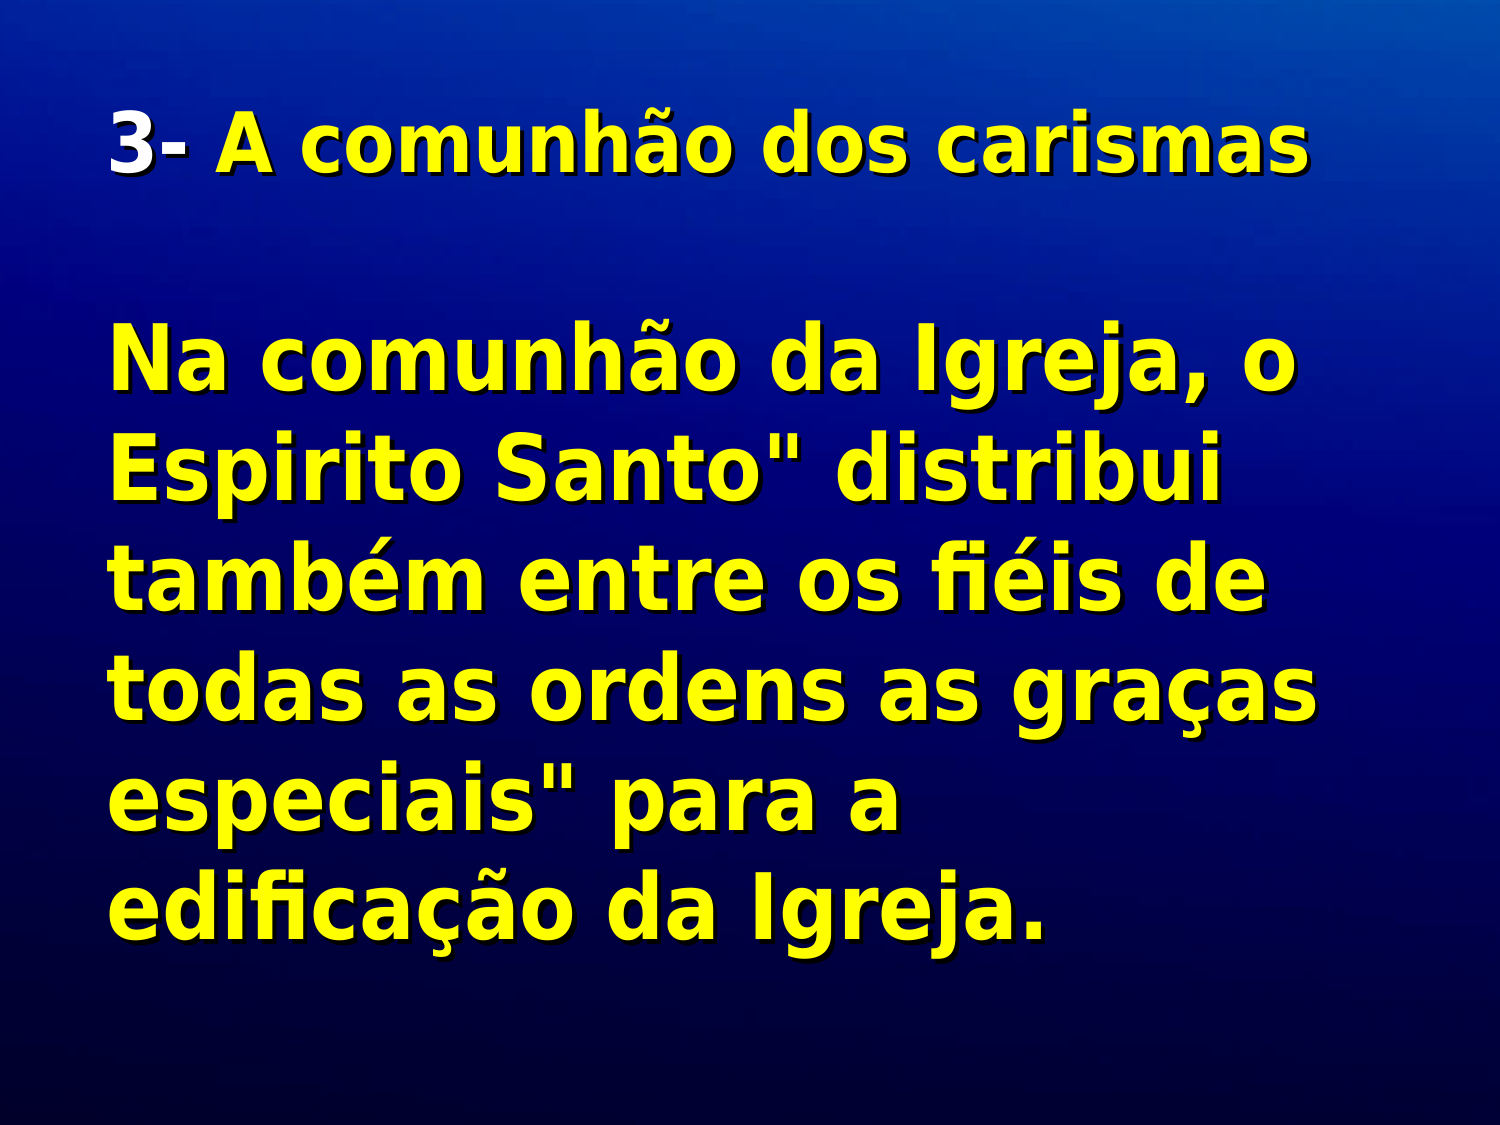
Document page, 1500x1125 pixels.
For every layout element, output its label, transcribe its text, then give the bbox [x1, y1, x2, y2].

text_box 3- A comunhão dos carismas Na comunhão da Igreja, o Espirito Santo" distribui também entre os fiéis de todas as ordens as graças especiais" para a edificação da Igreja. [92, 82, 1418, 1040]
picture [0, 0, 1500, 1125]
